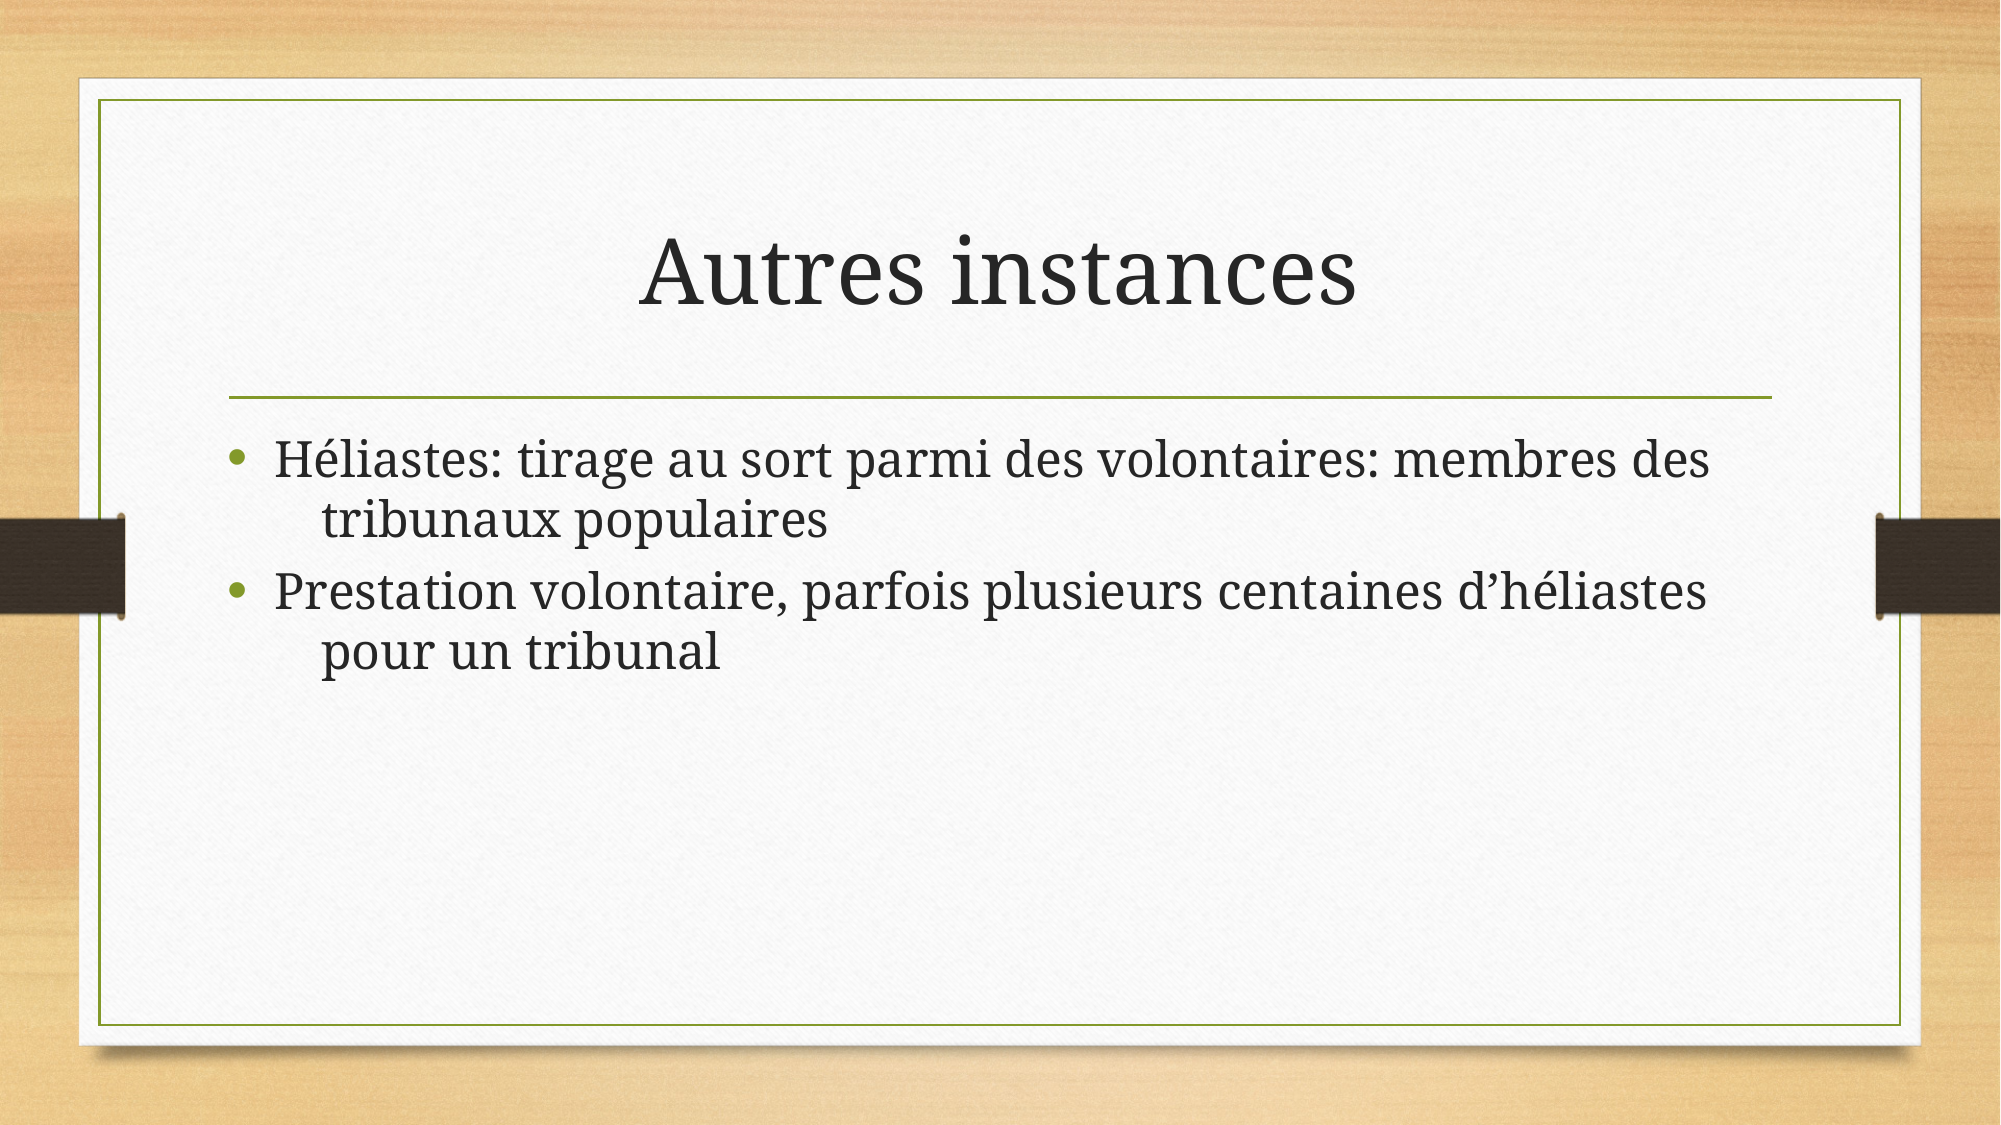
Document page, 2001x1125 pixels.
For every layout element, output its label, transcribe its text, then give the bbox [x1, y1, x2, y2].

title Autres instances [212, 161, 1788, 376]
list Héliastes: tirage au sort parmi des volontaires: membres des tribunaux populaires Prestation volontaire, parfois plusieurs centaines d’héliastes pour un tribunal [212, 419, 1788, 964]
